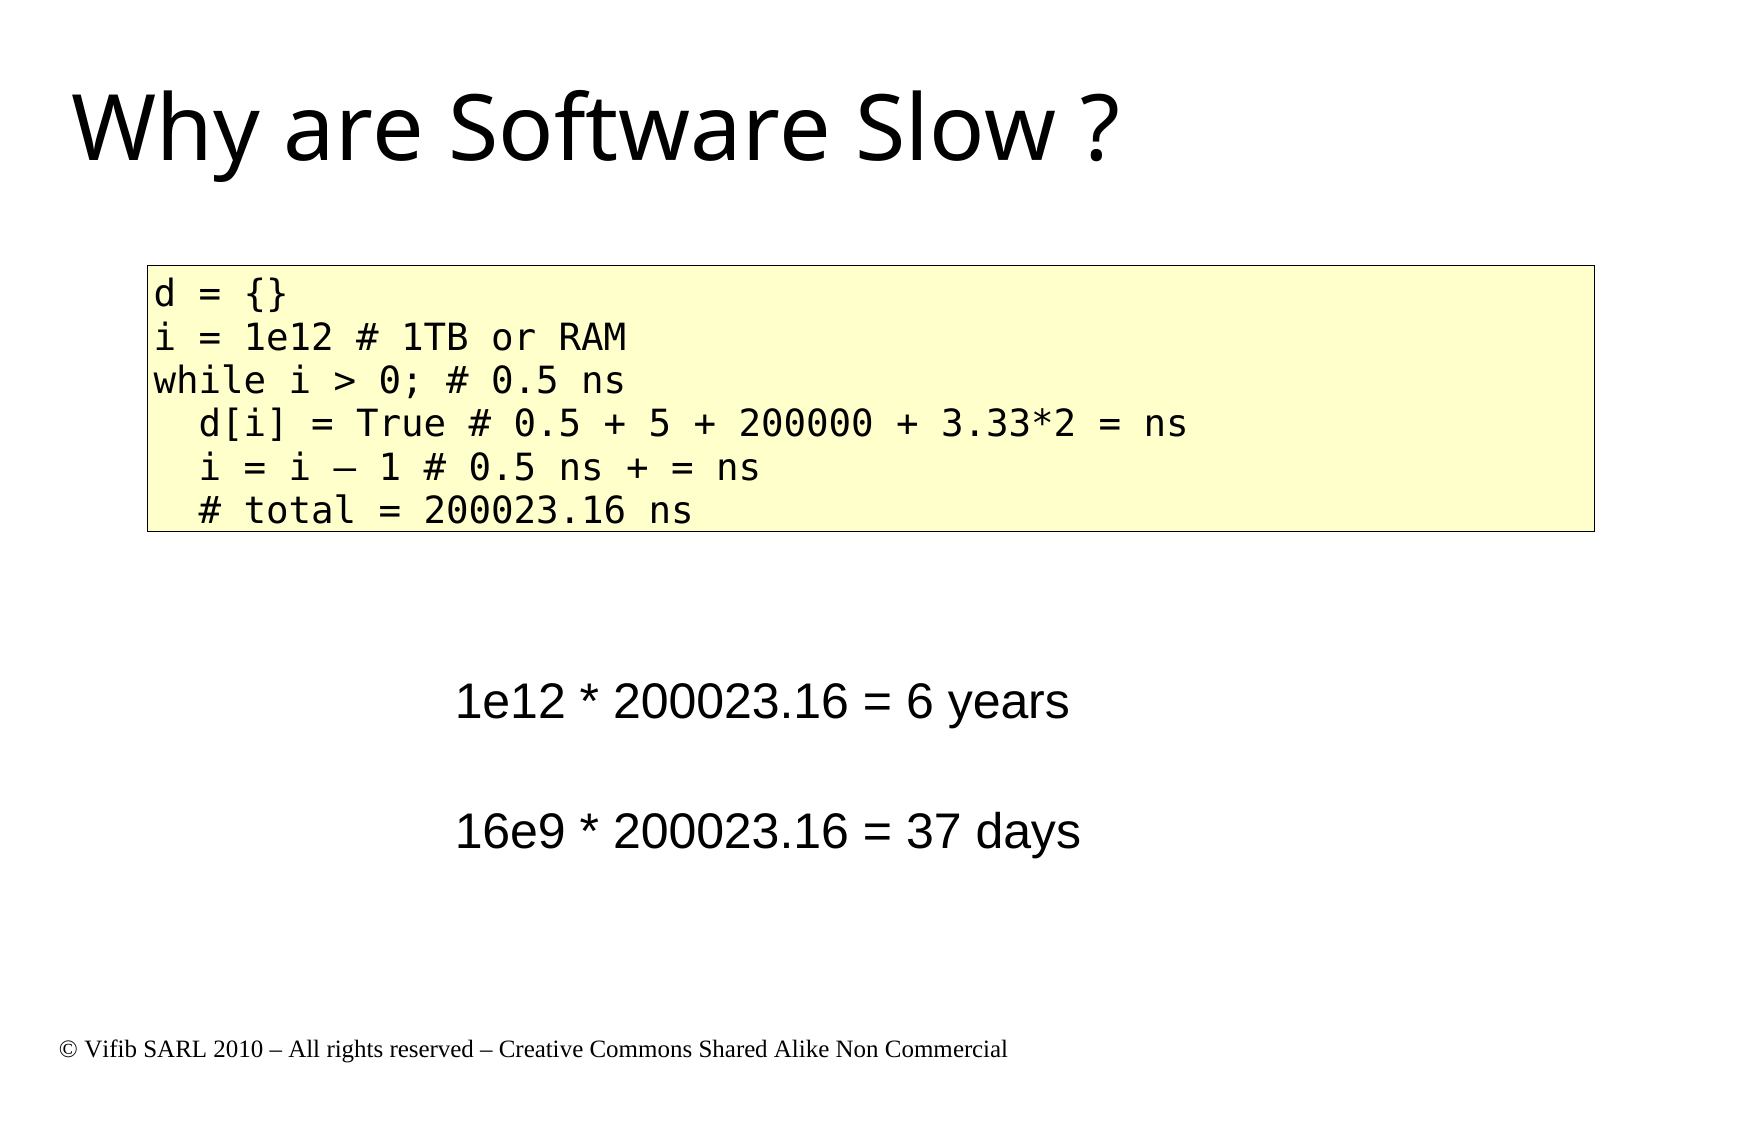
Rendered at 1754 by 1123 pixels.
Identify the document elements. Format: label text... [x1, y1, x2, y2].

text_box 1e12 * 200023.16 = 6 years [454, 673, 1071, 730]
text_box d = {} i = 1e12 # 1TB or RAM while i > 0; # 0.5 ns d[i] = True # 0.5 + 5 + 200000 + 3.33*2 = ns i = i – 1 # 0.5 ns + = ns # total = 200023.16 ns [147, 265, 1595, 532]
text_box 16e9 * 200023.16 = 37 days [454, 803, 1082, 860]
title Why are Software Slow ? [71, 63, 1707, 187]
